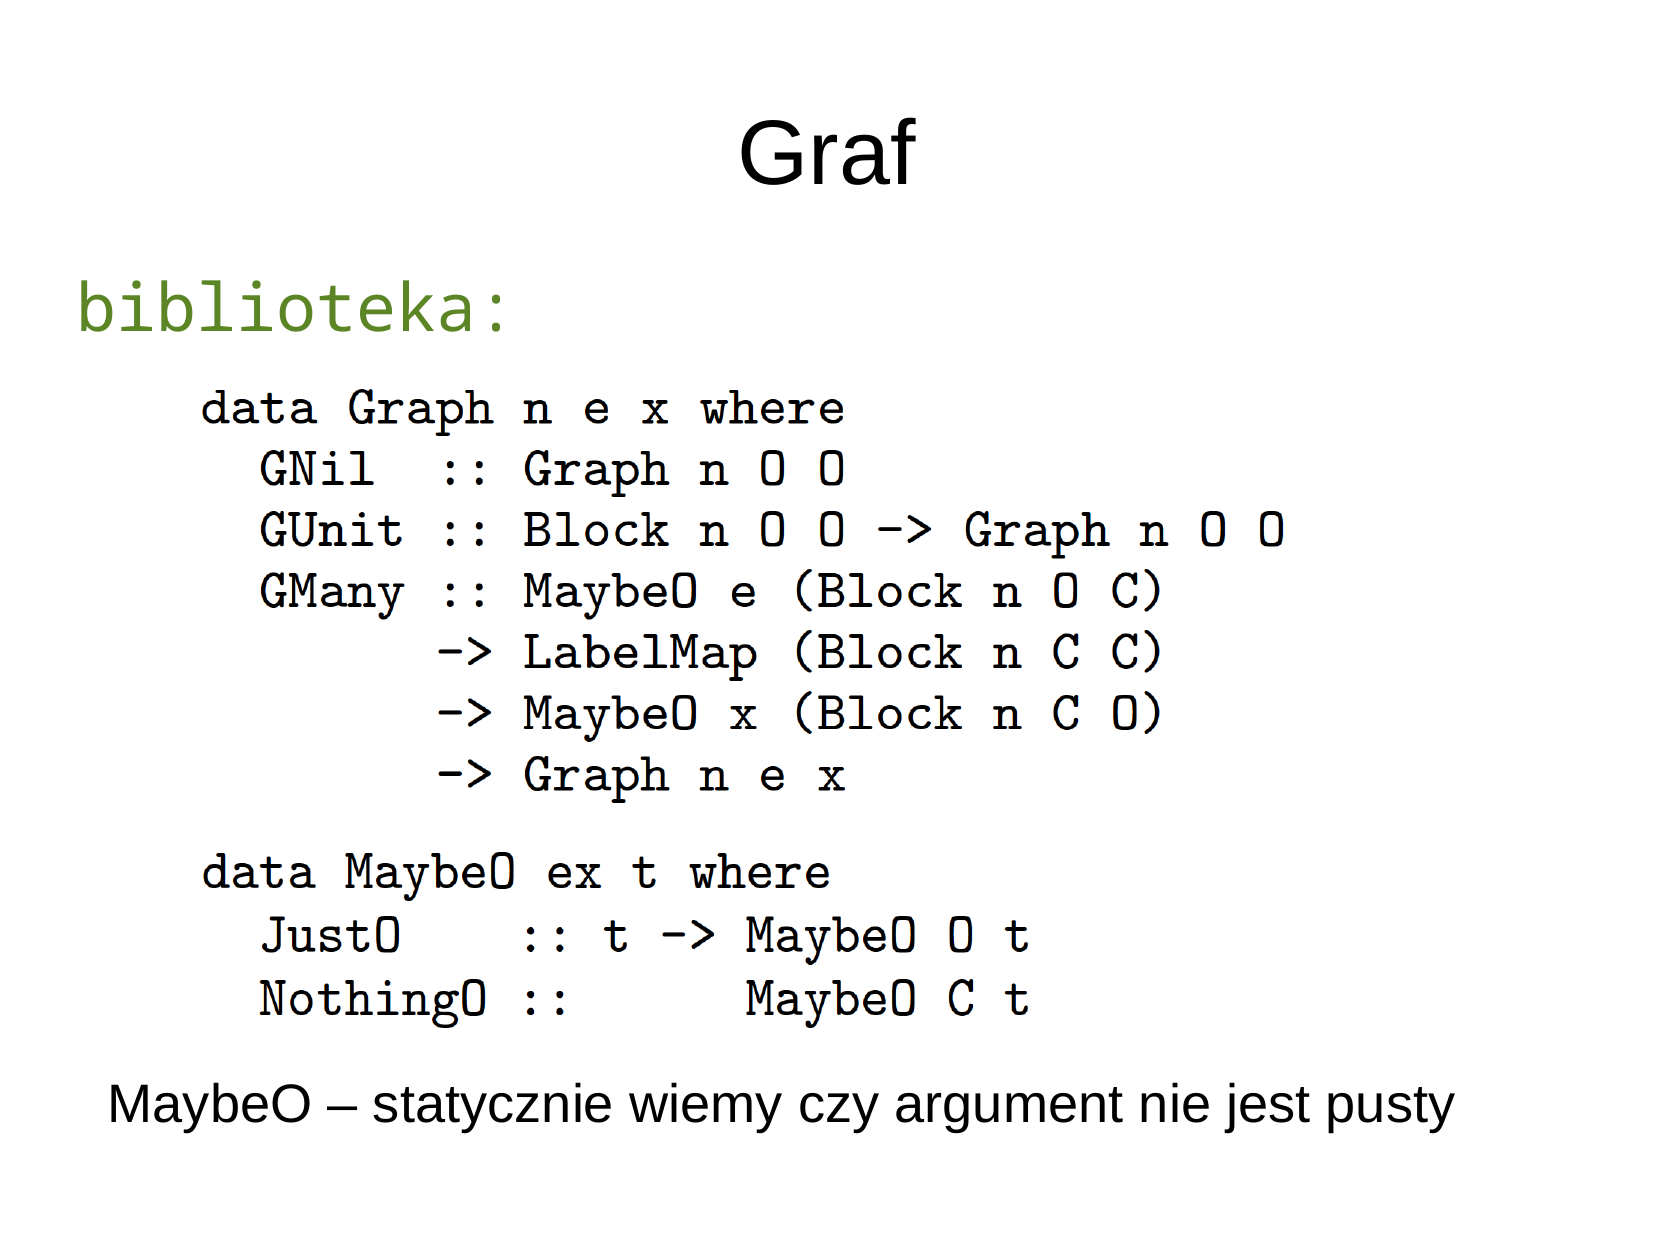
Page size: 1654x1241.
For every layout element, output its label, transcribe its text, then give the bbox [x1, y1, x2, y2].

picture [153, 348, 1359, 1062]
text_box MaybeO – statycznie wiemy czy argument nie jest pusty [70, 1062, 1565, 1241]
title Graf [82, 49, 1571, 257]
text_box biblioteka: [59, 250, 535, 355]
